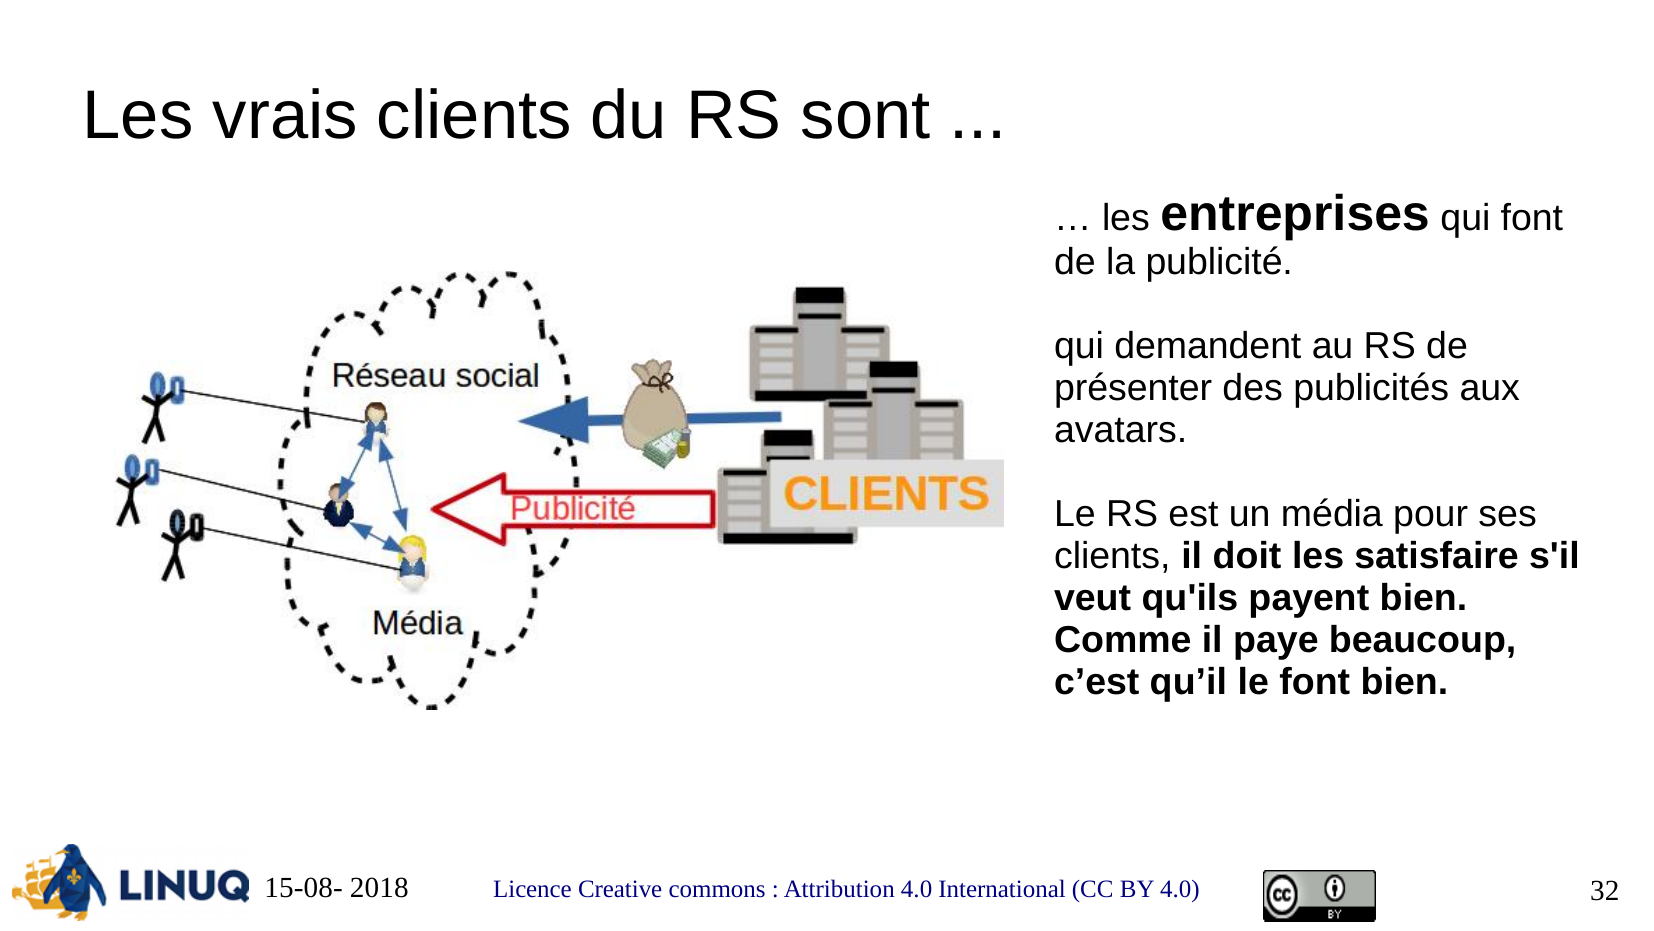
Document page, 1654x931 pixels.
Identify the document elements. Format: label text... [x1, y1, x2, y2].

picture [11, 844, 249, 921]
title Les vrais clients du RS sont ... [82, 37, 1571, 193]
picture [1263, 870, 1376, 922]
text_box … les entreprises qui font de la publicité. qui demandent au RS de présenter des publicités aux avatars. Le RS est un média pour ses clients, il doit les satisfaire s'il veut qu'ils payent bien. Comme il paye beaucoup, c’est qu’il le font bien. [1039, 177, 1626, 710]
picture [114, 271, 1004, 710]
